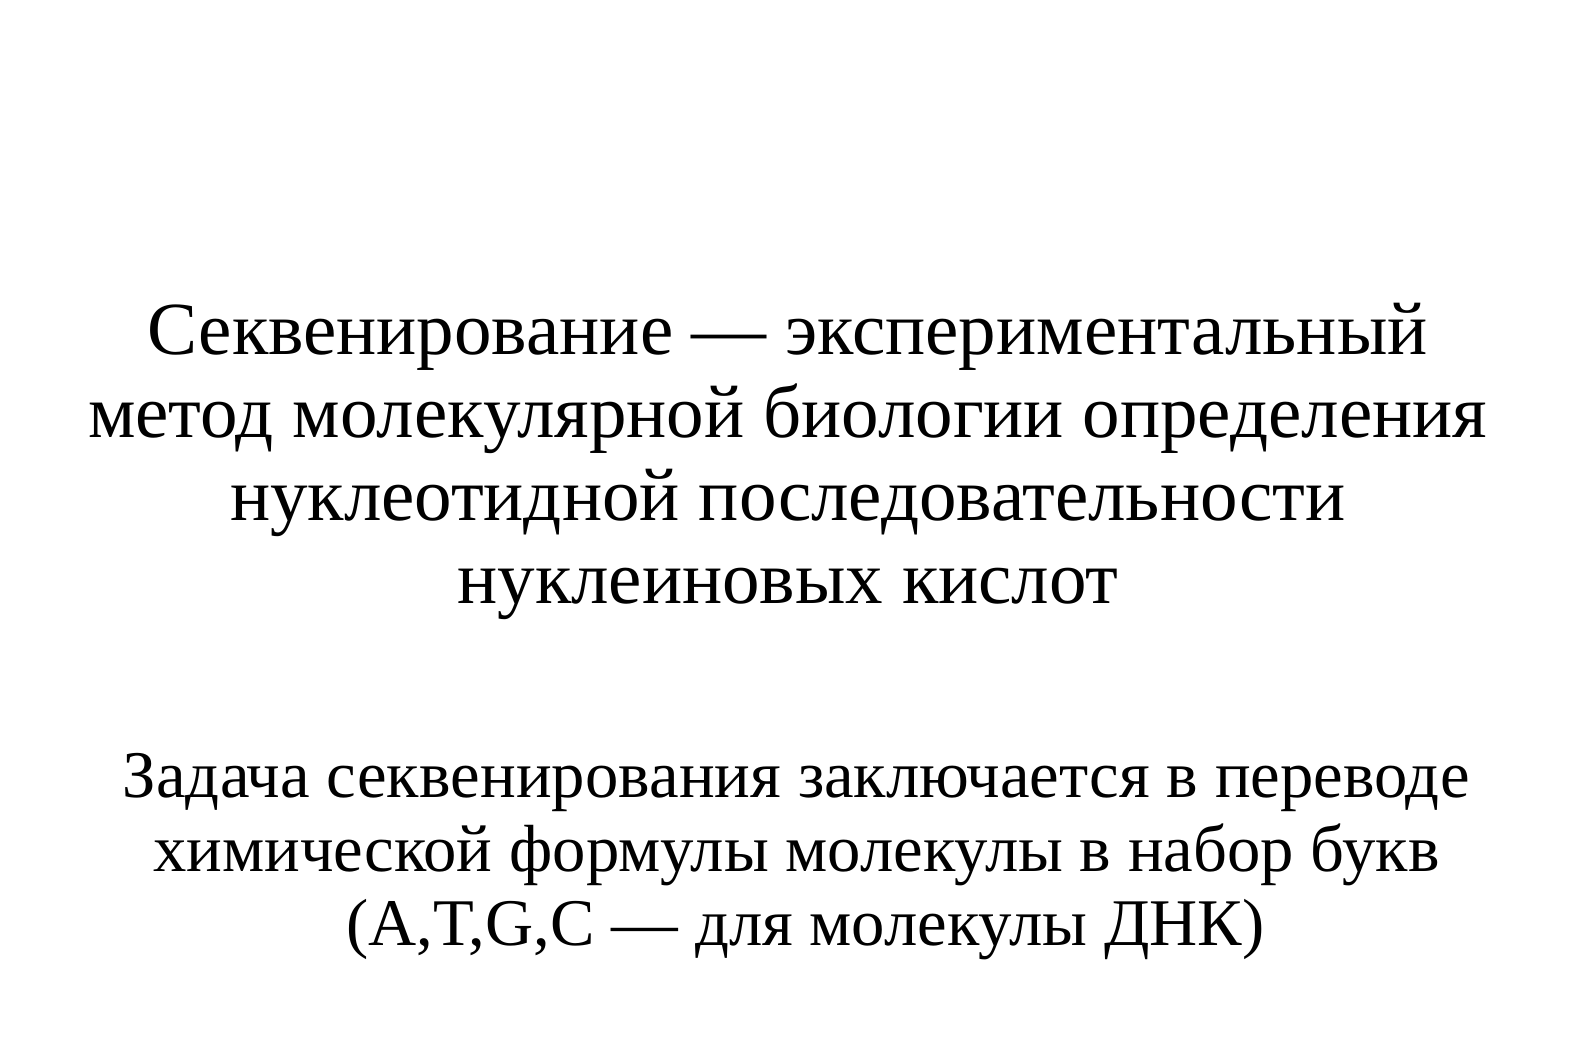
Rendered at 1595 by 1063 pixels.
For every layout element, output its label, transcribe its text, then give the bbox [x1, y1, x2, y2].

text_box Задача секвенирования заключается в переводе химической формулы молекулы в набор букв (A,T,G,C — для молекулы ДНК) [29, 738, 1565, 961]
title Секвенирование — экспериментальный метод молекулярной биологии определения нуклеотидной последовательности нуклеиновых кислот [70, 288, 1506, 621]
